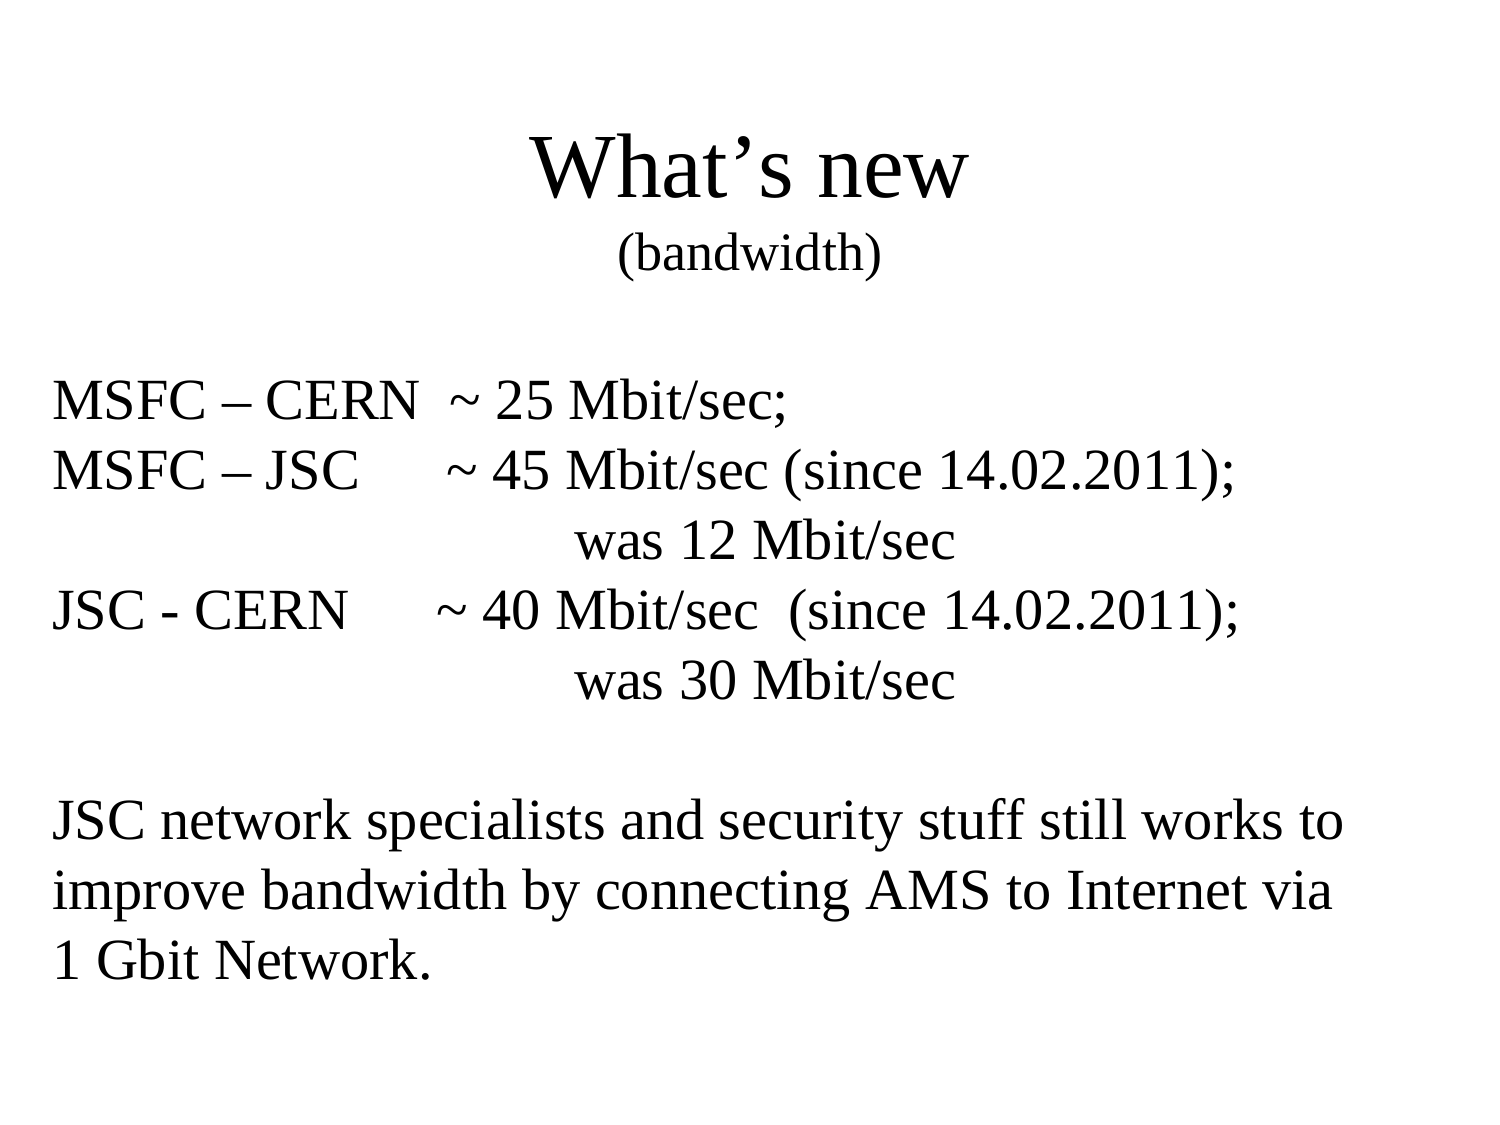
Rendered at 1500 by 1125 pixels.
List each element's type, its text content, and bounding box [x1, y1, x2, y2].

title What’s new (bandwidth) [112, 98, 1388, 289]
text_box MSFC – CERN ~ 25 Mbit/sec; MSFC – JSC ~ 45 Mbit/sec (since 14.02.2011); was 12 Mbit/sec JSC - CERN ~ 40 Mbit/sec (since 14.02.2011); was 30 Mbit/sec JSC network specialists and security stuff still works to improve bandwidth by connecting AMS to Internet via 1 Gbit Network. [37, 294, 1463, 999]
